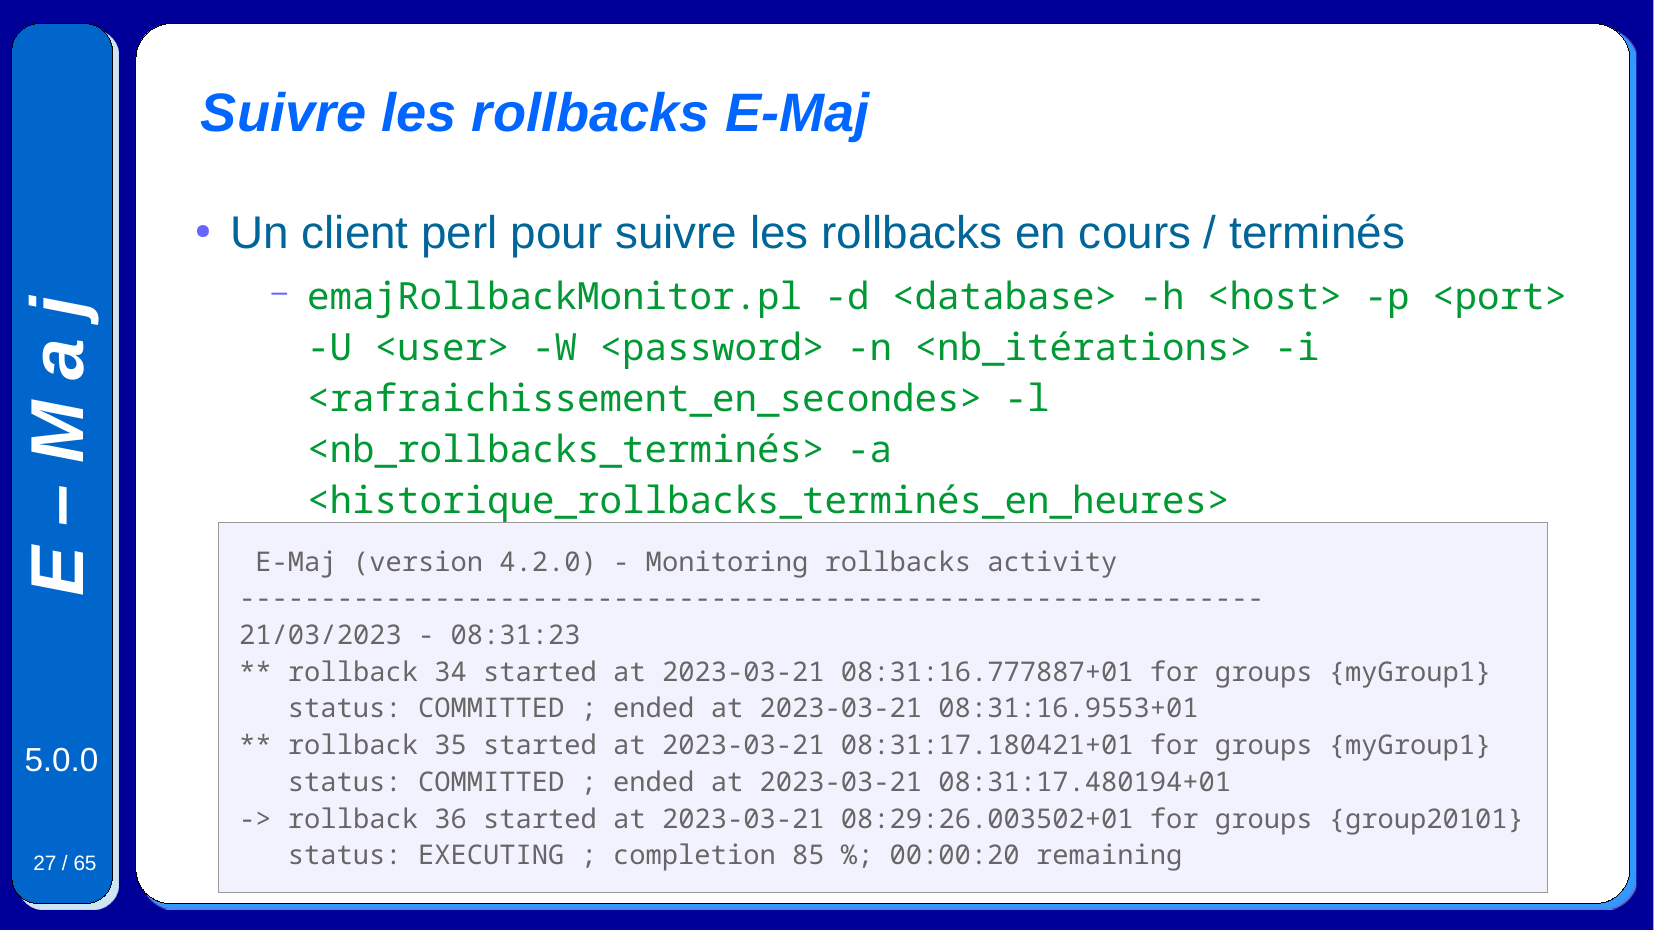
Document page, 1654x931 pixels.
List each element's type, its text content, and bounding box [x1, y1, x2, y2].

text_box E-Maj (version 4.2.0) - Monitoring rollbacks activity --------------------------------------------------------------- 21/03/2023 - 08:31:23 ** rollback 34 started at 2023-03-21 08:31:16.777887+01 for groups {myGroup1} status: COMMITTED ; ended at 2023-03-21 08:31:16.9553+01 ** rollback 35 started at 2023-03-21 08:31:17.180421+01 for groups {myGroup1} status: COMMITTED ; ended at 2023-03-21 08:31:17.480194+01 -> rollback 36 started at 2023-03-21 08:29:26.003502+01 for groups {group20101} status: EXECUTING ; completion 85 %; 00:00:20 remaining [218, 522, 1548, 878]
list Un client perl pour suivre les rollbacks en cours / terminés emajRollbackMonitor.pl -d <database> -h <host> -p <port> -U <user> -W <password> -n <nb_itérations> -i <rafraichissement_en_secondes> -l <nb_rollbacks_terminés> -a <historique_rollbacks_terminés_en_heures> [177, 206, 1587, 502]
title Suivre les rollbacks E-Maj [200, 34, 1575, 191]
